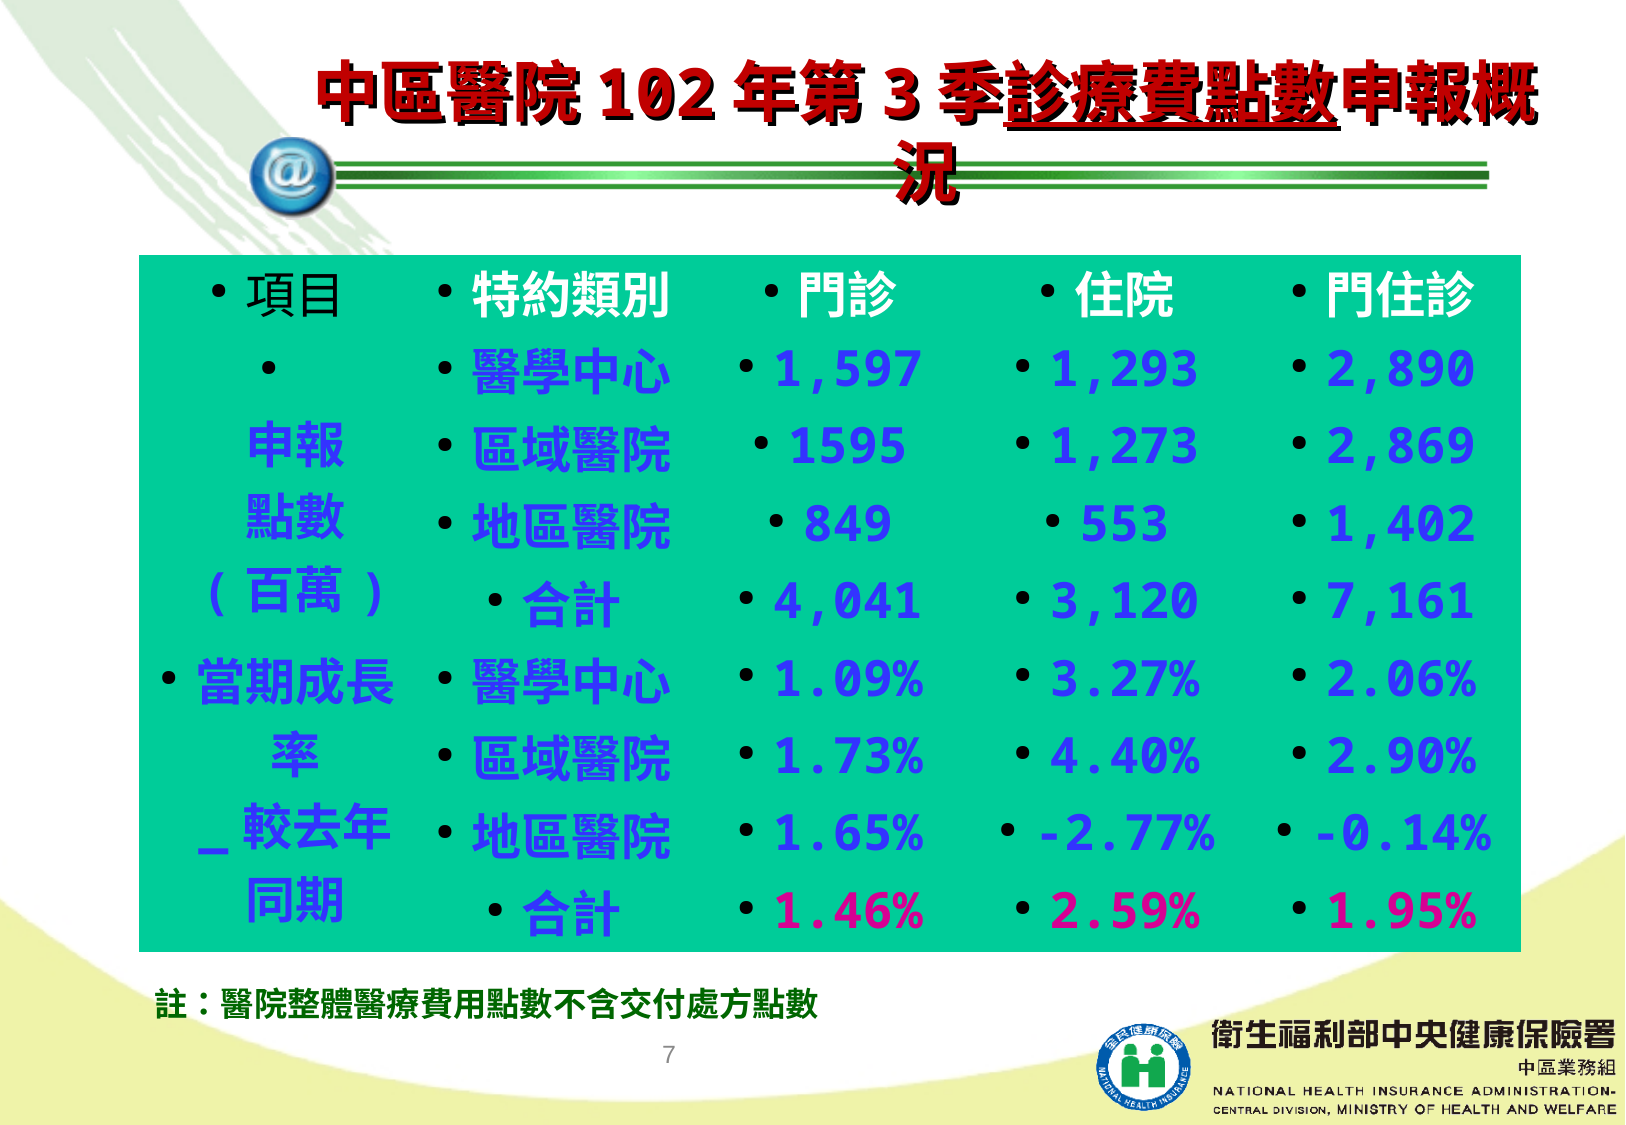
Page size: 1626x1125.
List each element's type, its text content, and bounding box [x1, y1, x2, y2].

table_cell 醫學中心 [416, 643, 692, 720]
table_header 住院 [968, 255, 1245, 333]
table_cell 區域醫院 [416, 410, 692, 488]
table_cell 553 [968, 488, 1245, 565]
table_cell 1,402 [1245, 488, 1521, 565]
table_cell 1.09% [692, 643, 968, 720]
table_cell 2.59% [968, 875, 1245, 952]
table_cell 3.27% [968, 643, 1245, 720]
table_header 門診 [692, 255, 968, 333]
table_cell 地區醫院 [416, 797, 692, 875]
table_cell 1.73% [692, 720, 968, 797]
table_cell 當期成長率 _較去年同期 [139, 643, 416, 952]
table_cell 3,120 [968, 565, 1245, 643]
table_cell 合計 [416, 875, 692, 952]
table_cell 1.65% [692, 797, 968, 875]
table_cell 1595 [692, 410, 968, 488]
table_cell 7,161 [1245, 565, 1521, 643]
table_cell 地區醫院 [416, 488, 692, 565]
table_cell 合計 [416, 565, 692, 643]
table_cell 醫學中心 [416, 333, 692, 410]
table_cell 1,293 [968, 333, 1245, 410]
table_cell 1,273 [968, 410, 1245, 488]
table_cell 2,869 [1245, 410, 1521, 488]
text_box [647, 1032, 1027, 1084]
table_cell 4,041 [692, 565, 968, 643]
table_cell 2.06% [1245, 643, 1521, 720]
text_box 註：醫院整體醫療費用點數不含交付處方點數 [139, 976, 1037, 1032]
table_cell -2.77% [968, 797, 1245, 875]
table_cell 2,890 [1245, 333, 1521, 410]
table_cell 4.40% [968, 720, 1245, 797]
table_cell 849 [692, 488, 968, 565]
table_header 特約類別 [416, 255, 692, 333]
table_cell 區域醫院 [416, 720, 692, 797]
table_cell 申報 點數 (百萬) [139, 333, 416, 643]
table_cell -0.14% [1245, 797, 1521, 875]
table_cell 2.90% [1245, 720, 1521, 797]
table_cell 1,597 [692, 333, 968, 410]
table_cell 1.95% [1245, 875, 1521, 952]
table_header 門住診 [1245, 255, 1521, 333]
table_header 項目 [139, 255, 416, 333]
title 中區醫院102年第3季診療費點數申報概況 [292, 42, 1557, 138]
table_cell 1.46% [692, 875, 968, 952]
